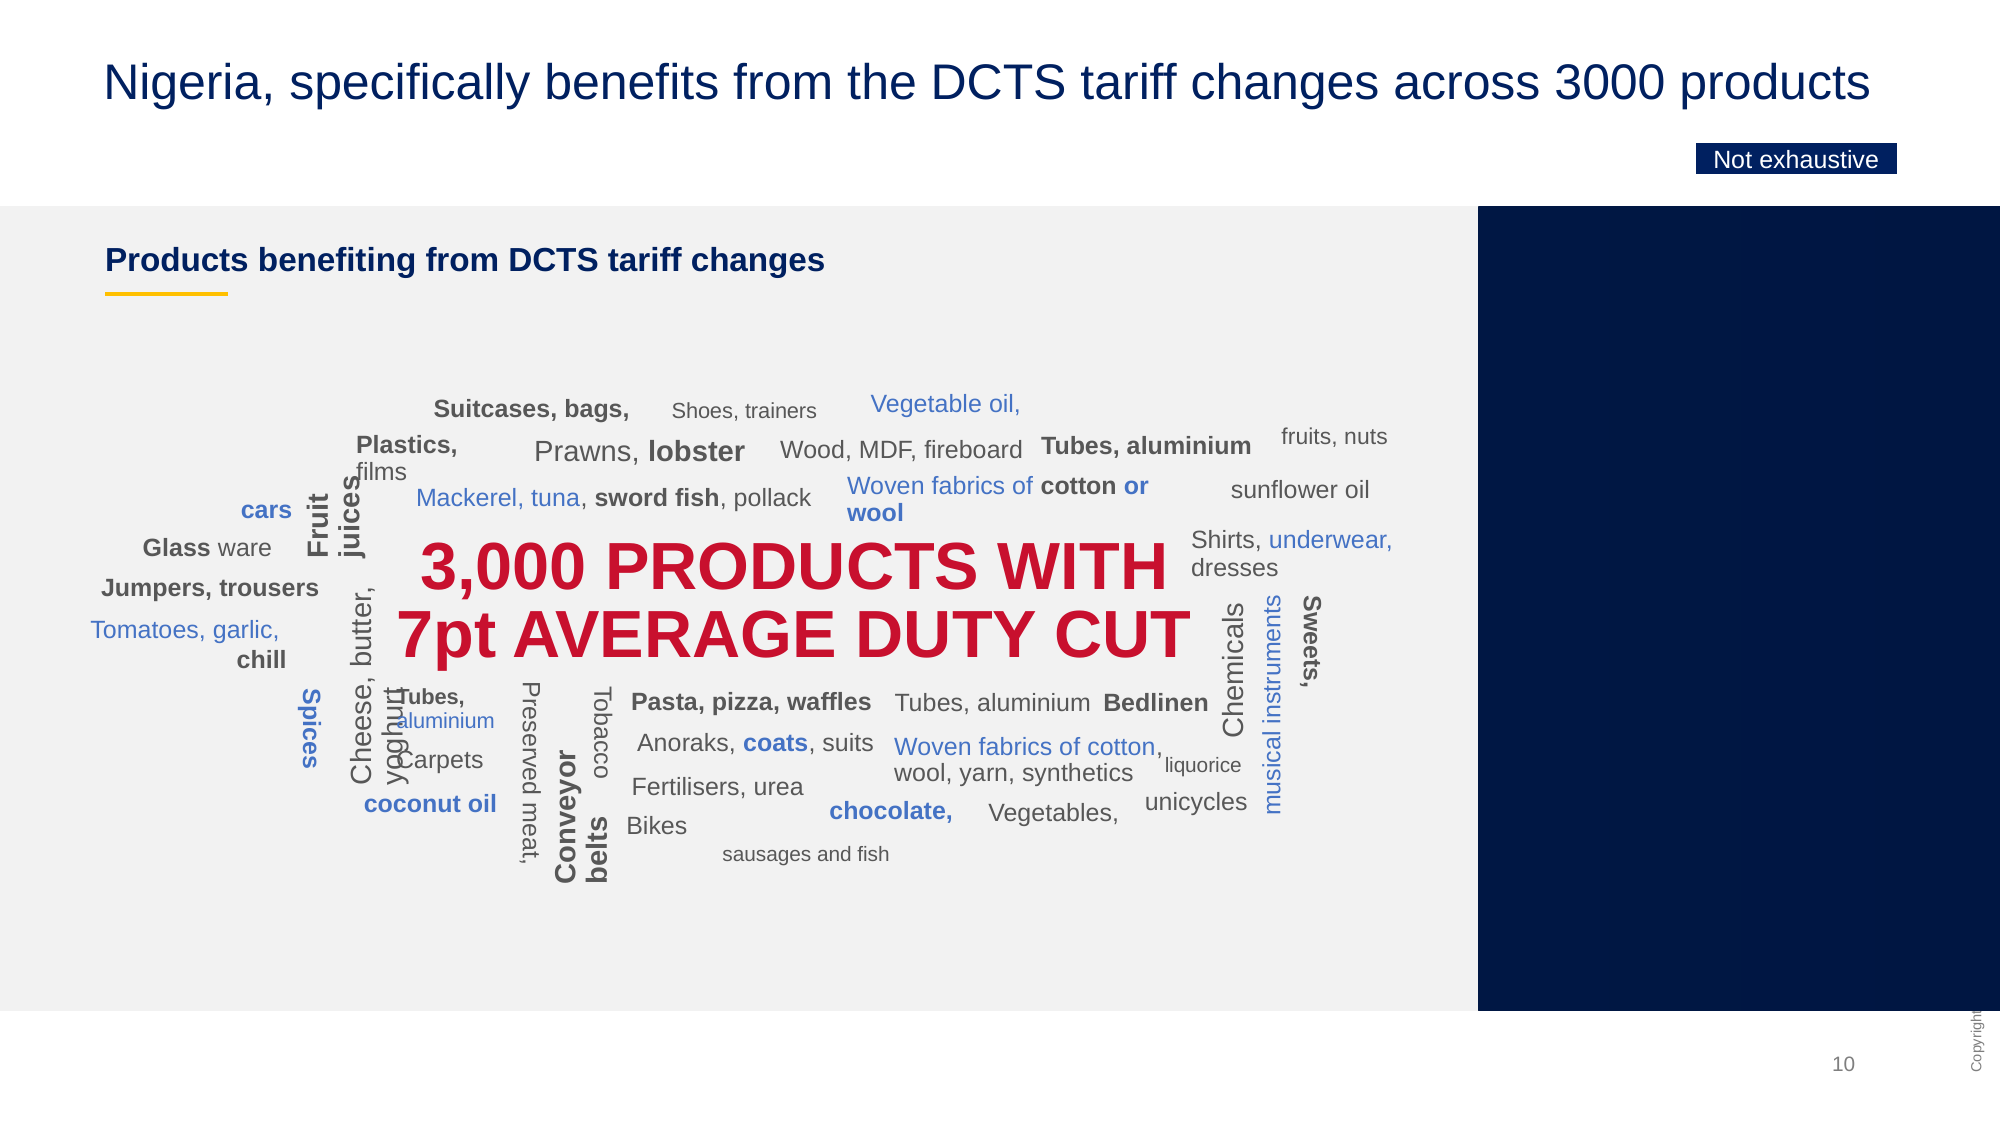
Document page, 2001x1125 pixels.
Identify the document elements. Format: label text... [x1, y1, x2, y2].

text_box sausages and fish [722, 843, 891, 867]
text_box unicycles [1144, 789, 1249, 817]
text_box Plastics, films [355, 431, 512, 469]
text_box Woven fabrics of cotton, wool, yarn, synthetics [894, 726, 1171, 794]
text_box Sweets, [1298, 595, 1326, 697]
title Nigeria, specifically benefits from the DCTS tariff changes across 3000 products [103, 55, 1897, 111]
text_box Woven fabrics of cotton or wool [847, 473, 1192, 518]
text_box liquorice [1171, 754, 1249, 778]
text_box Anoraks, coats, suits [637, 727, 881, 759]
text_box cars [240, 497, 300, 525]
text_box Glass ware [142, 530, 291, 566]
text_box Conveyor belts [550, 721, 585, 885]
text_box 3,000 PRODUCTS WITH 7pt AVERAGE DUTY CUT [393, 543, 1196, 671]
text_box Not exhaustive [1696, 143, 1897, 174]
text_box Fruit juices [302, 408, 338, 559]
text_box Vegetable oil, [870, 390, 1029, 418]
text_box Bedlinen [1103, 686, 1218, 721]
text_box Cheese, butter, yoghurt [345, 511, 378, 786]
text_box Mackerel, tuna, sword fish, pollack [416, 480, 847, 516]
text_box Tubes, aluminium [396, 685, 505, 734]
text_box Tobacco [585, 686, 620, 780]
text_box Chemicals [1216, 585, 1251, 739]
text_box Spices [293, 688, 329, 782]
text_box Preserved meat, [517, 681, 545, 874]
text_box [0, 206, 2000, 1011]
text_box Suitcases, bags, [433, 396, 639, 424]
text_box Tubes, aluminium [1041, 428, 1274, 464]
text_box musical instruments [1258, 593, 1286, 816]
text_box coconut oil [363, 790, 506, 819]
text_box Shirts, underwear, dresses [1191, 525, 1421, 584]
text_box Tubes, aluminium [894, 687, 1104, 720]
text_box Fertilisers, urea [631, 770, 846, 805]
text_box chocolate, [829, 797, 962, 826]
text_box Wood, MDF, fireboard [779, 433, 1082, 468]
text_box Bikes [626, 813, 695, 841]
text_box Vegetables, [988, 799, 1127, 827]
text_box Carpets [396, 743, 505, 778]
text_box Shoes, trainers [671, 394, 822, 429]
text_box Tomatoes, garlic, chill [90, 612, 332, 675]
text_box Jumpers, trousers [100, 570, 338, 606]
text_box Prawns, lobster [534, 435, 749, 470]
text_box fruits, nuts [1281, 425, 1388, 451]
text_box Pasta, pizza, waffles [630, 684, 888, 721]
text_box Products benefiting from DCTS tariff changes [105, 243, 1451, 280]
text_box sunflower oil [1230, 477, 1389, 505]
